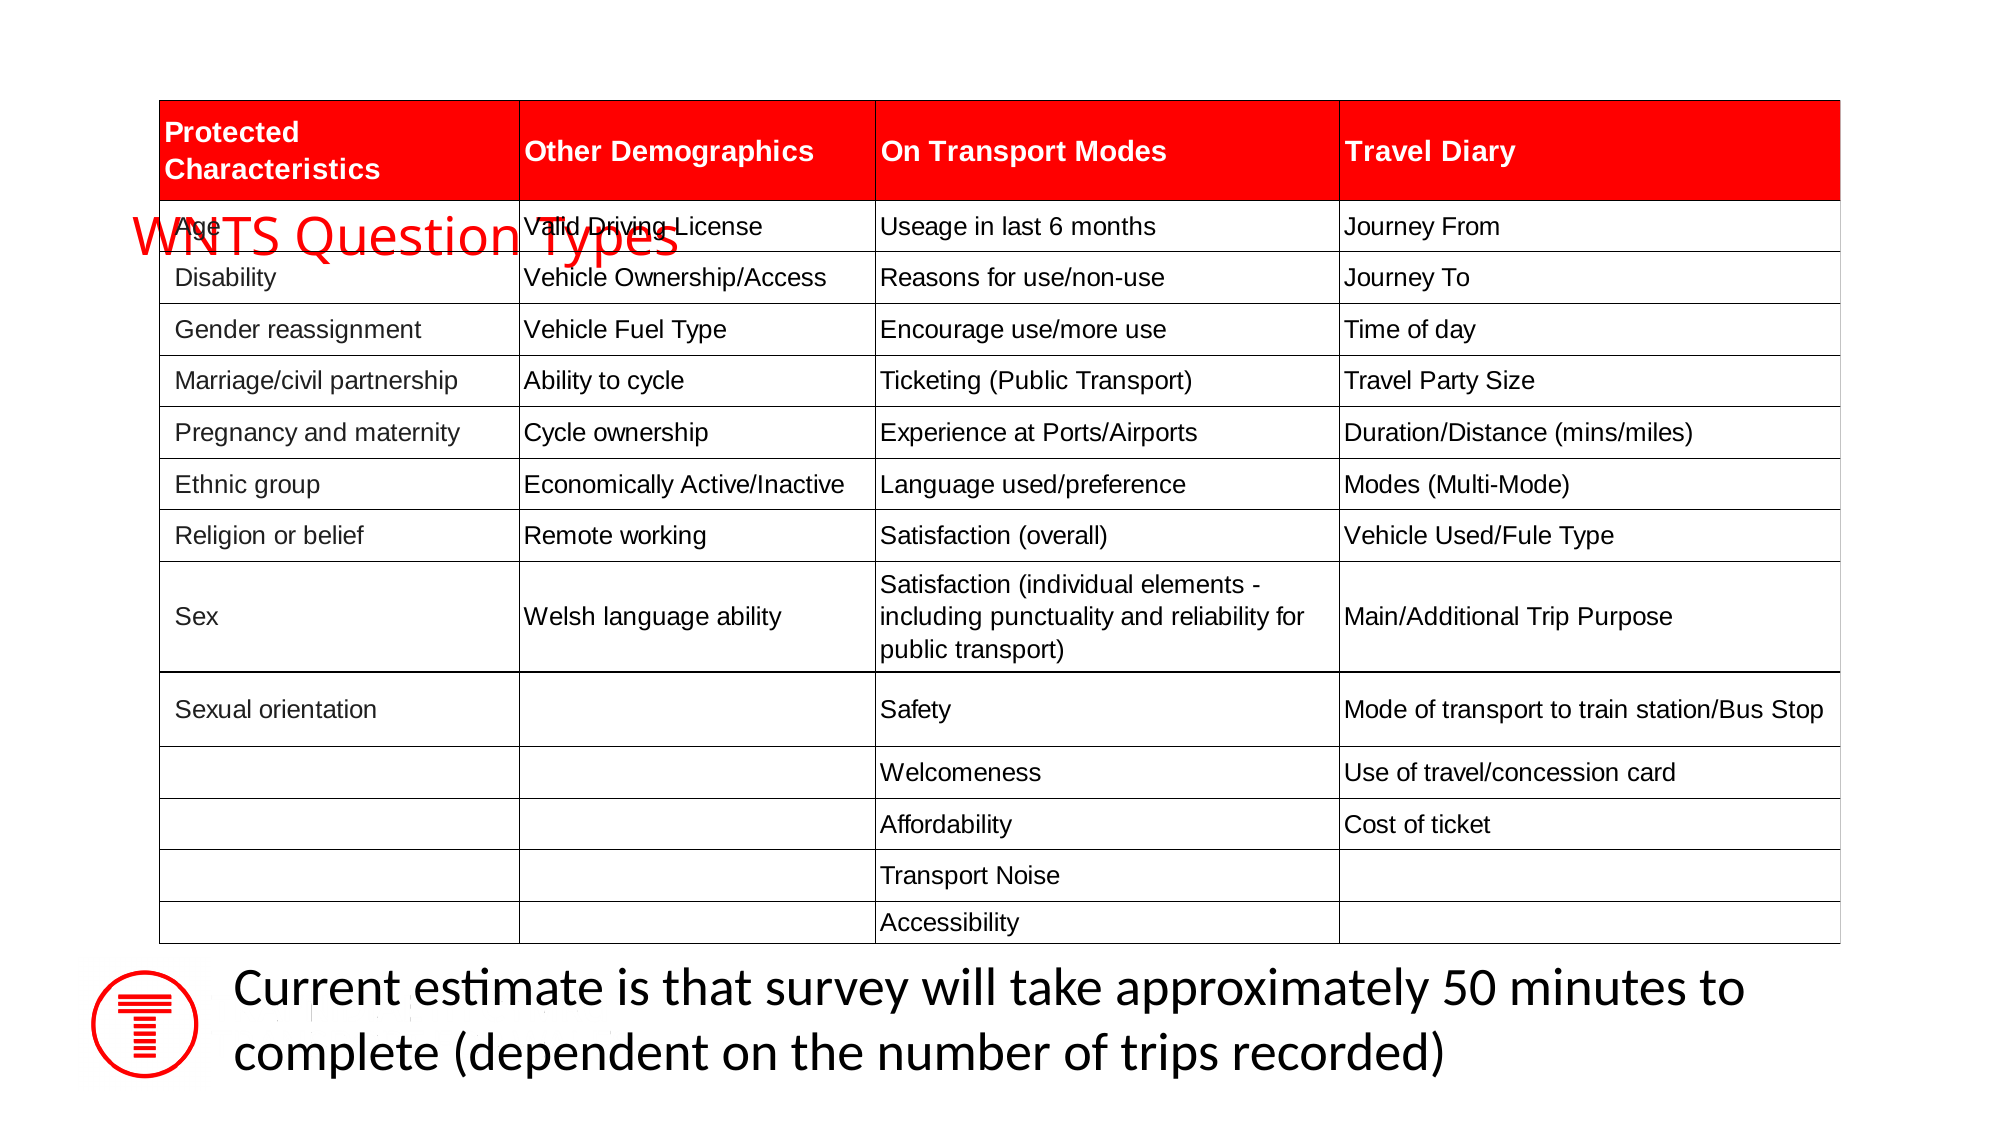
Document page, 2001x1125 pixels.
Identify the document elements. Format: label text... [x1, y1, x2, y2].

list WNTS Question Types [116, 5, 1684, 147]
picture [158, 100, 1842, 945]
text_box Current estimate is that survey will take approximately 50 minutes to complete (dependent on the number of trips recorded) [218, 945, 1832, 1091]
